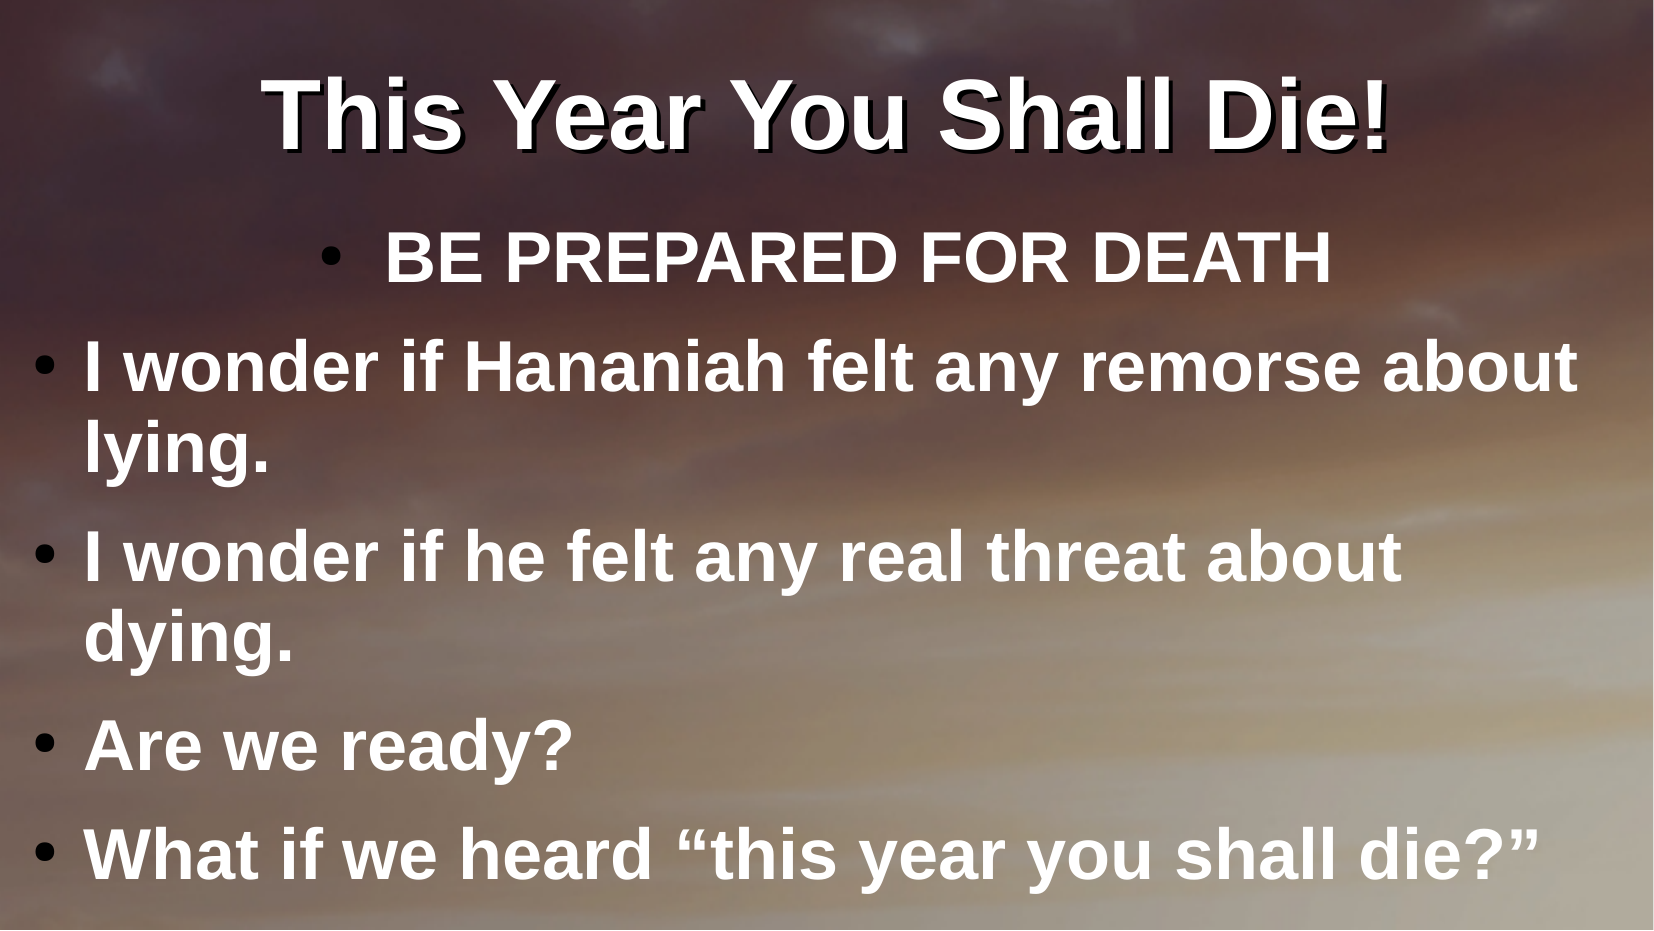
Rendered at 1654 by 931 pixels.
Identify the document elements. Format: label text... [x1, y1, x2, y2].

picture [0, 0, 1654, 931]
list BE PREPARED FOR DEATH I wonder if Hananiah felt any remorse about lying. I wonder if he felt any real threat about dying. Are we ready? What if we heard “this year you shall die?” [15, 217, 1636, 901]
title This Year You Shall Die! [82, 37, 1571, 193]
